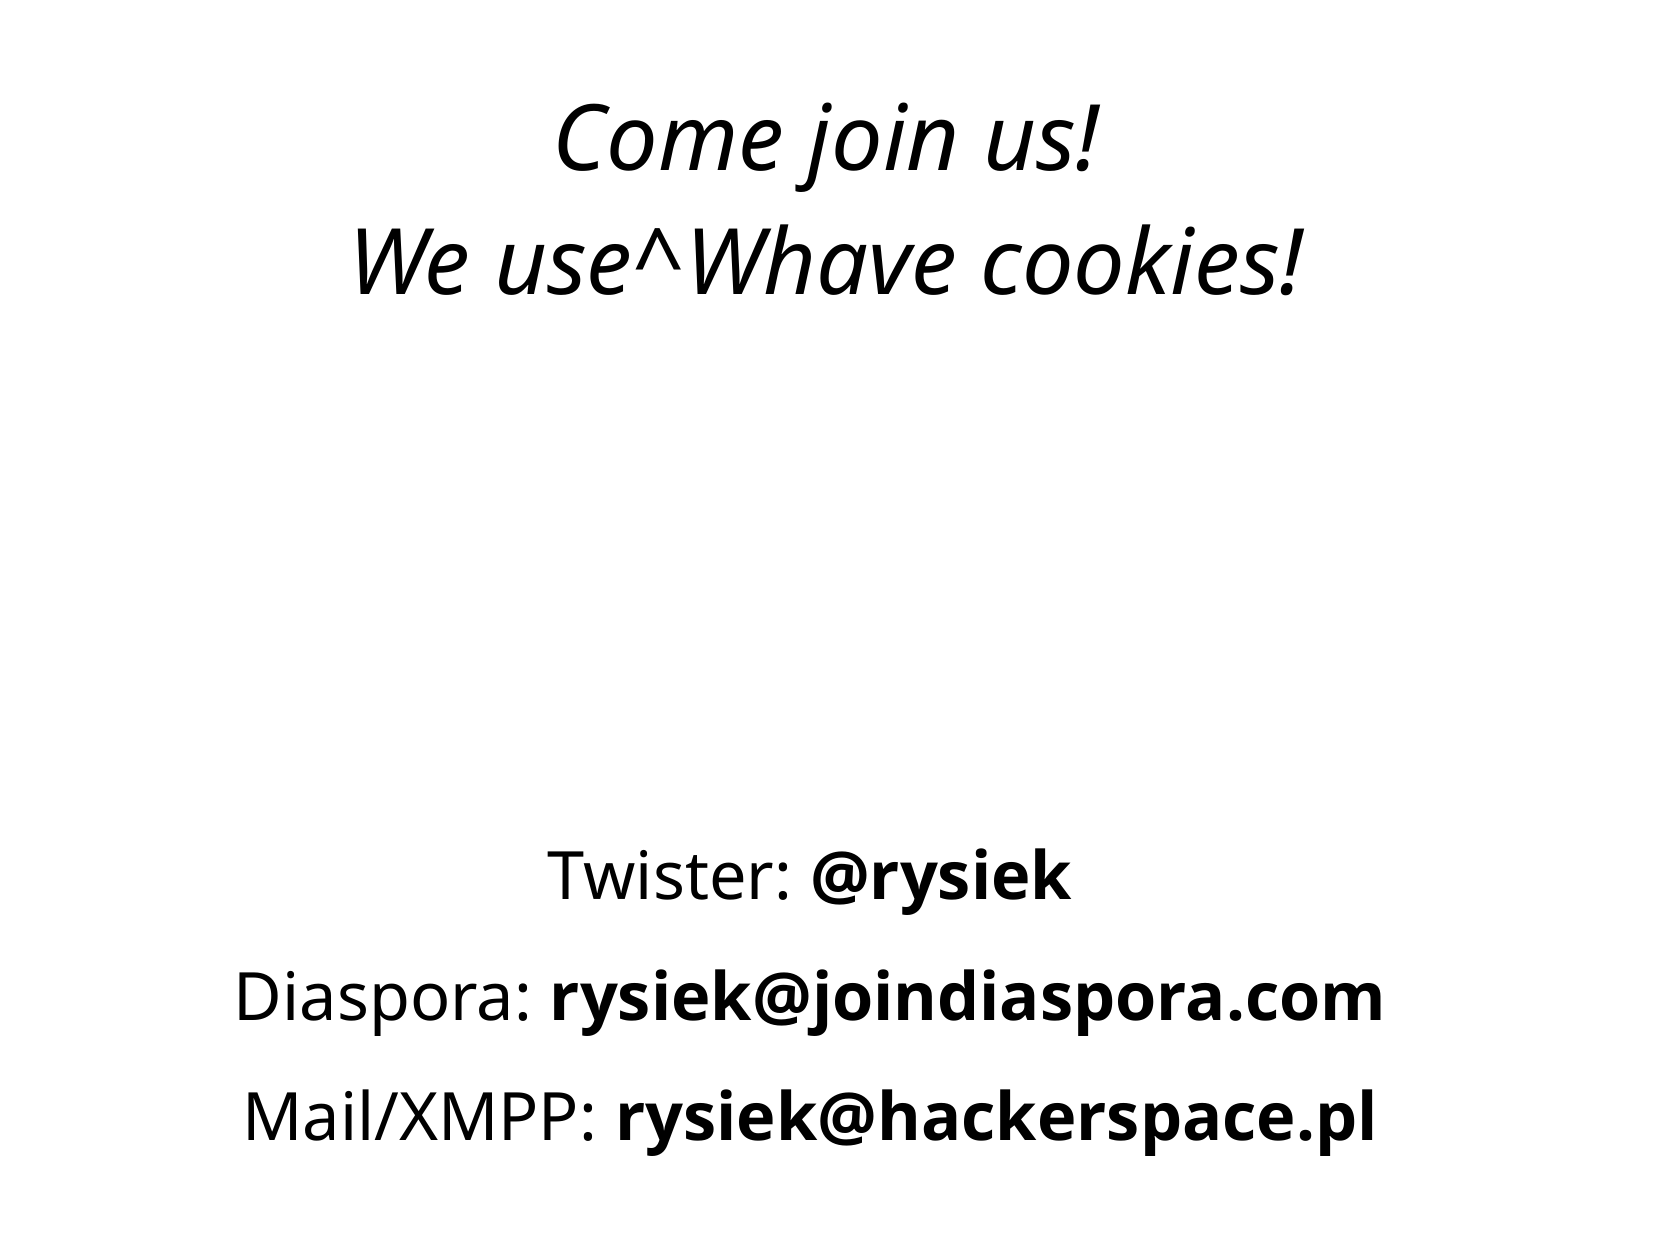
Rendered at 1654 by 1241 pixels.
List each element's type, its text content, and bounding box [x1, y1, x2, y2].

list Twister: @rysiek Diaspora: rysiek@joindiaspora.com Mail/XMPP: rysiek@hackerspace.pl [82, 828, 1538, 1201]
title Come join us! We use^Whave cookies! [82, 49, 1571, 345]
